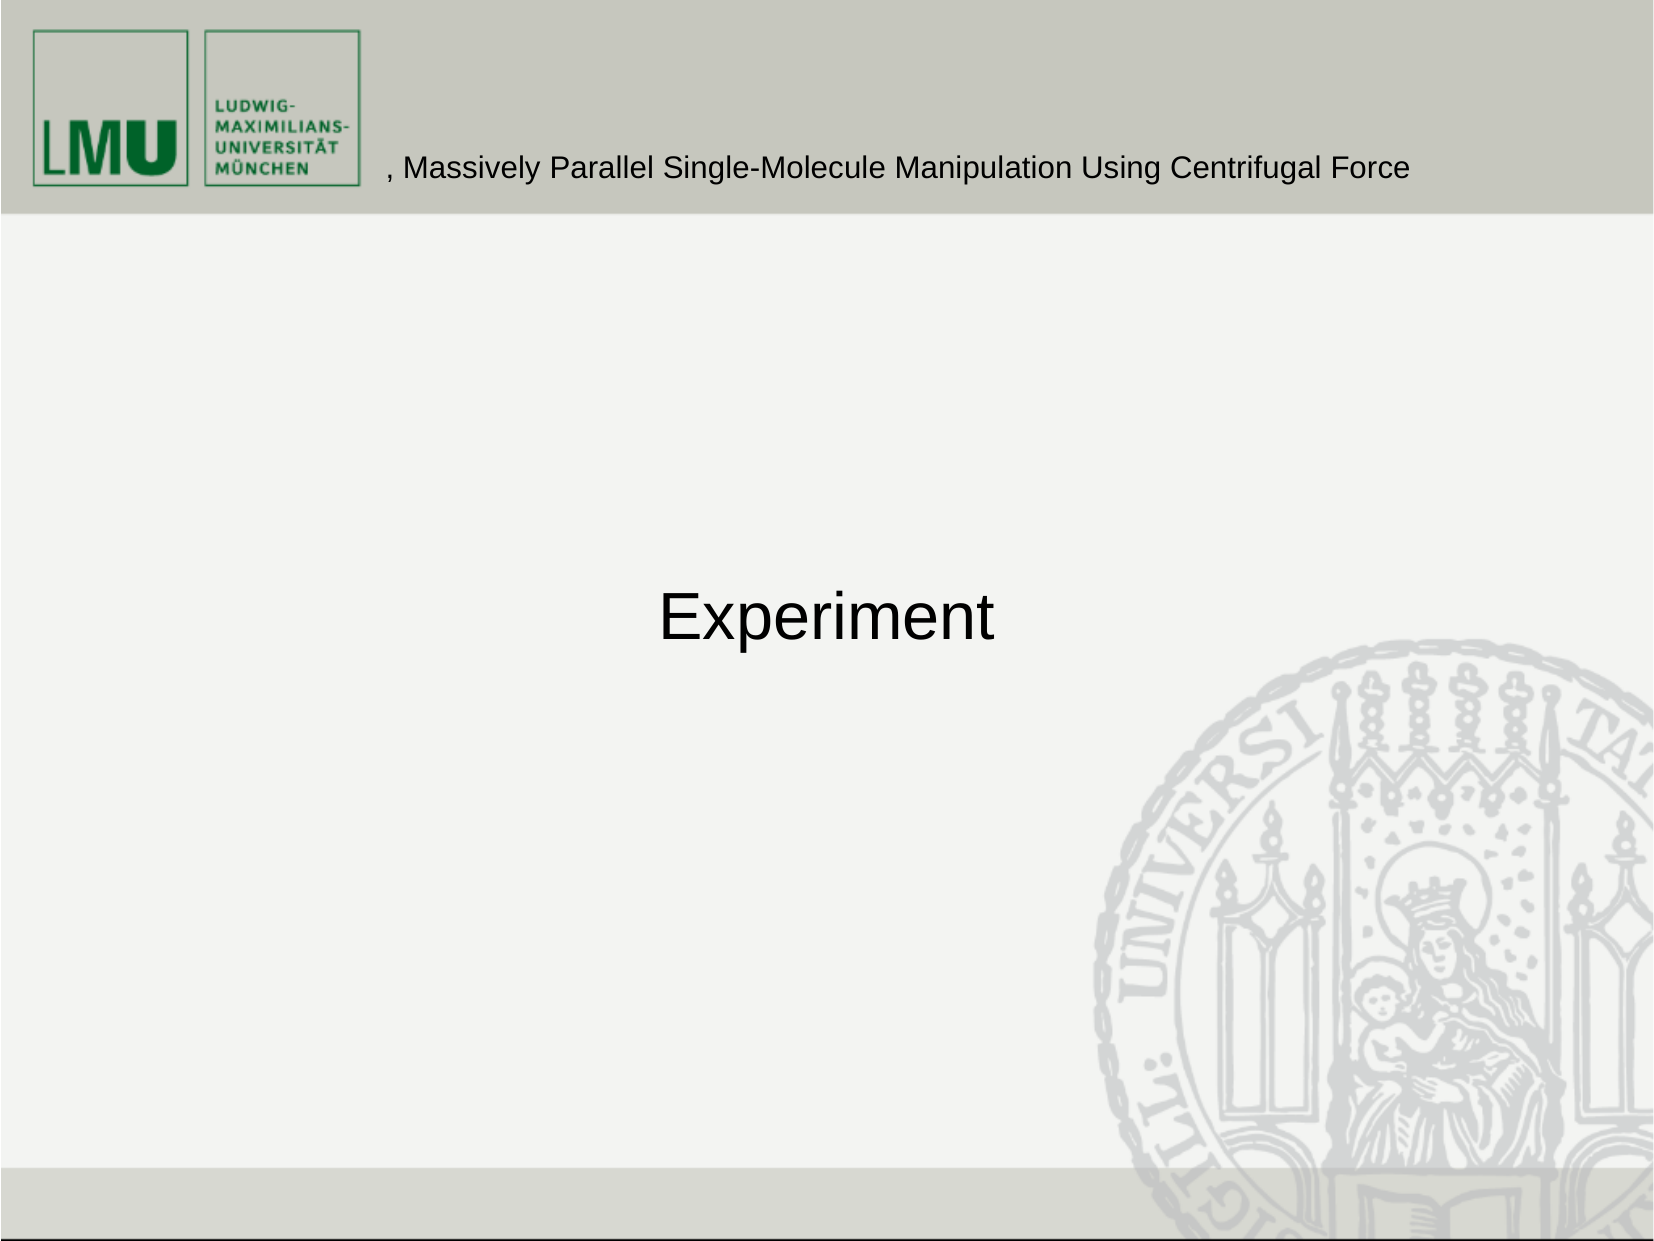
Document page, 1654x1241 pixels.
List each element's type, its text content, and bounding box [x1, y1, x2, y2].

picture [1, 0, 1654, 1241]
subtitle Experiment [23, 224, 1630, 1158]
text_box Philipp Lorenz, Massively Parallel Single-Molecule Manipulation Using Centrifugal Force [362, 142, 1619, 213]
